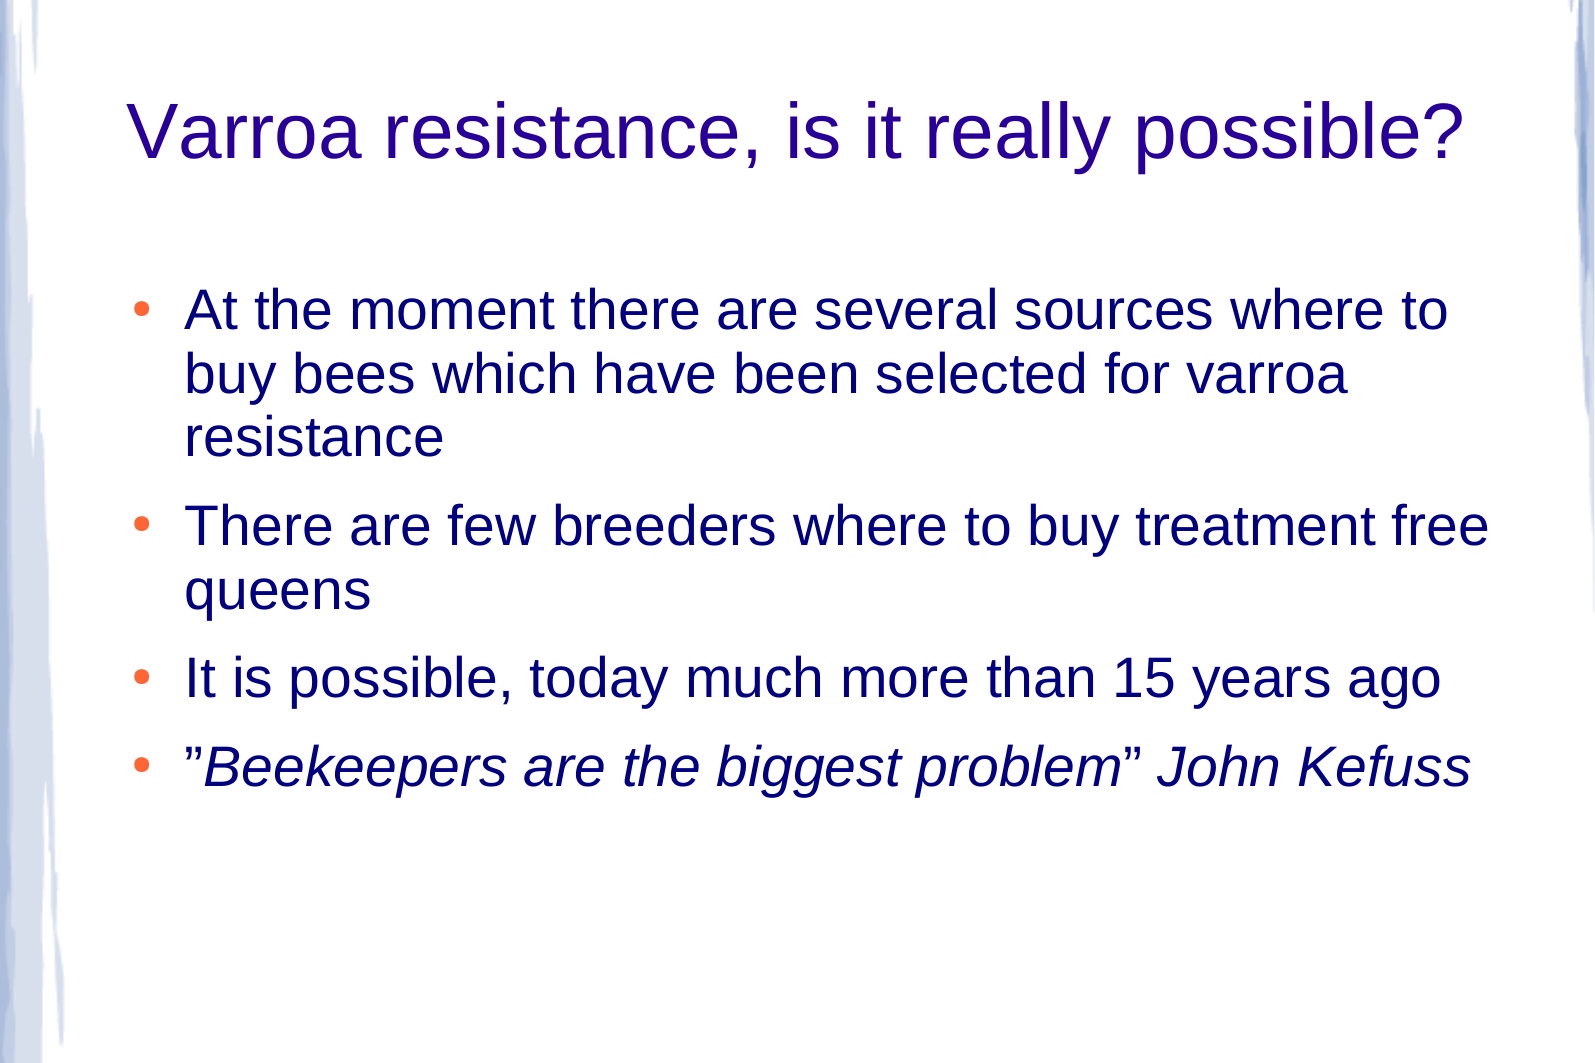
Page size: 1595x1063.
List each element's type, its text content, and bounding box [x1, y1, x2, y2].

picture [0, 0, 1595, 1063]
list At the moment there are several sources where to buy bees which have been selected for varroa resistance There are few breeders where to buy treatment free queens It is possible, today much more than 15 years ago ”Beekeepers are the biggest problem” John Kefuss [113, 278, 1515, 861]
title Varroa resistance, is it really possible? [79, 42, 1515, 220]
